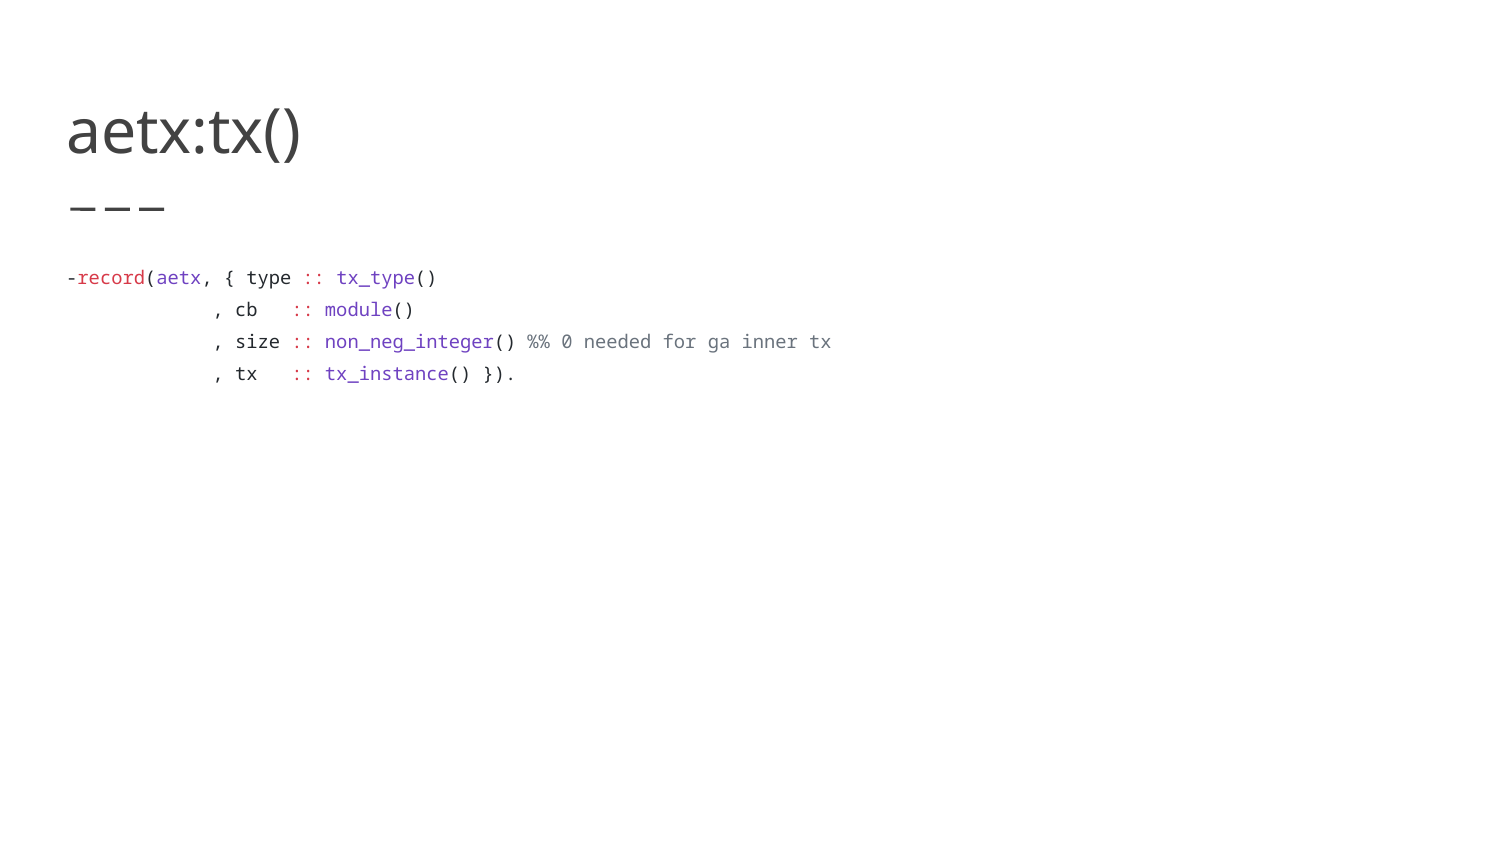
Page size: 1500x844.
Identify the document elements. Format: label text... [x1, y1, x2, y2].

title aetx:tx() [51, 61, 1449, 182]
list -record(aetx, { type :: tx_type() , cb :: module() , size :: non_neg_integer() %% 0 needed for ga inner tx , tx :: tx_instance() }). [51, 240, 1449, 750]
